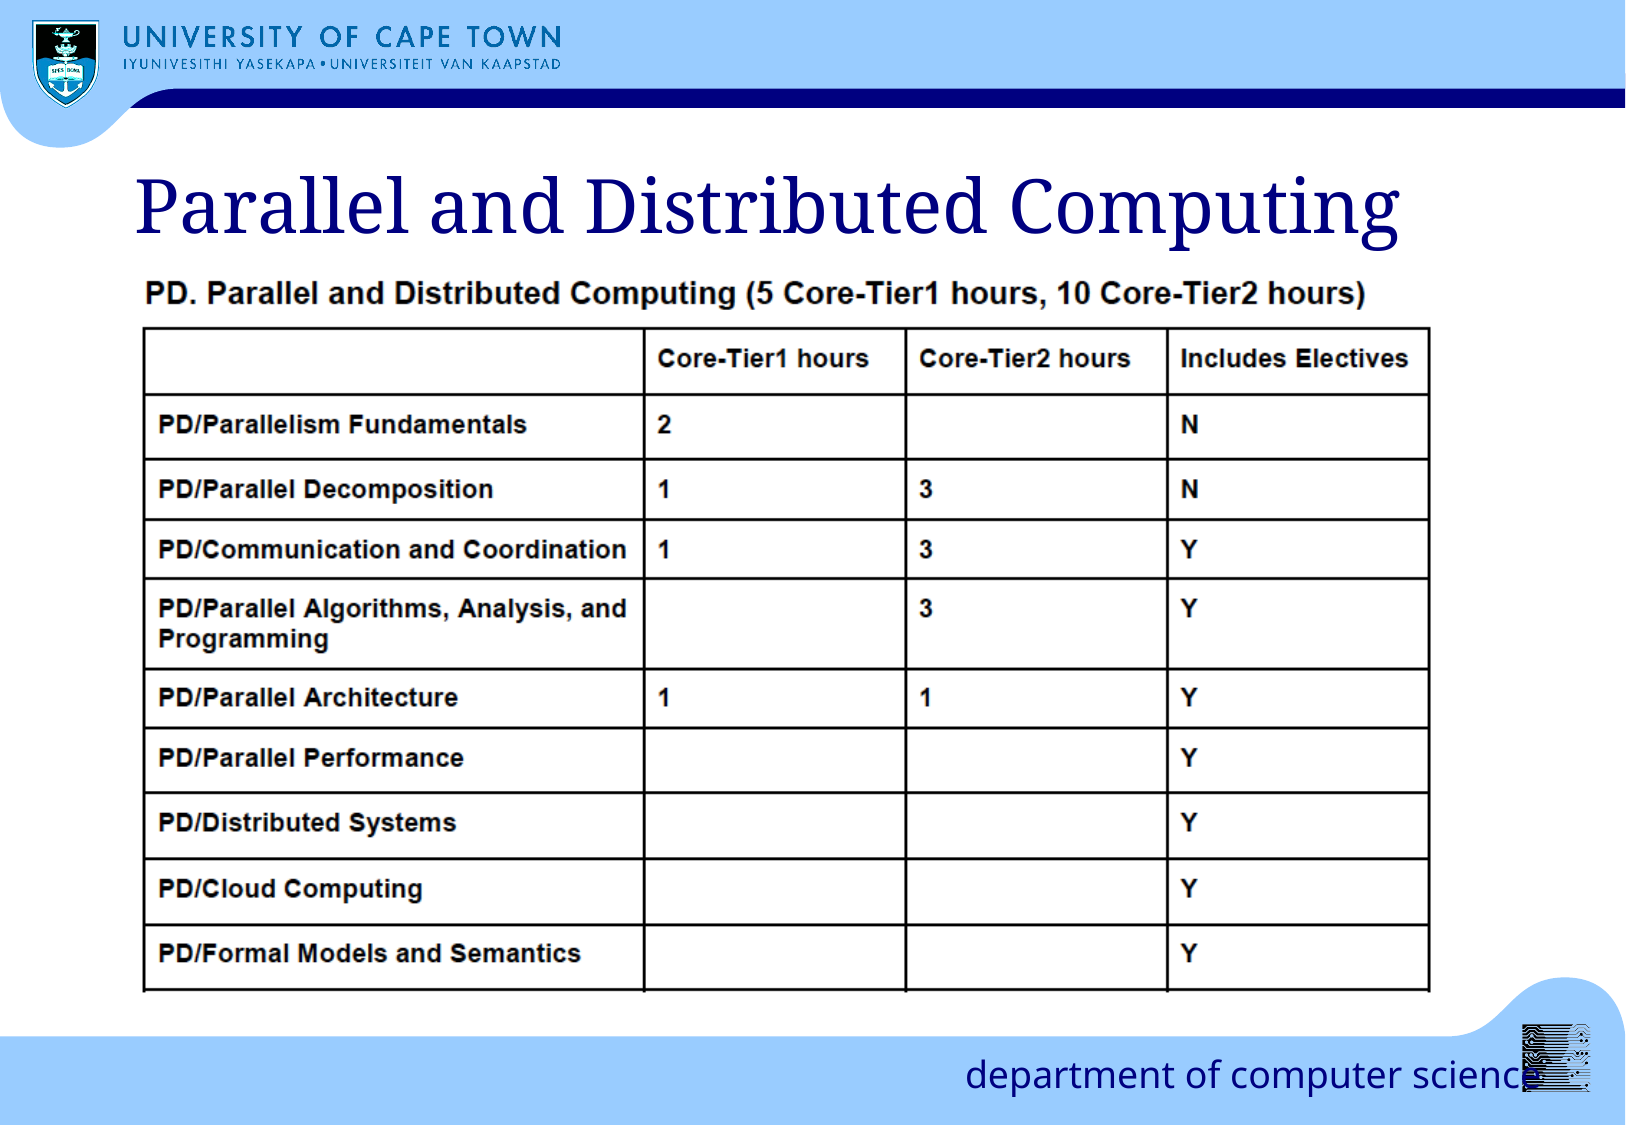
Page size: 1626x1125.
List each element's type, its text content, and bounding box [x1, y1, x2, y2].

title Parallel and Distributed Computing [134, 140, 1571, 268]
picture [1526, 1070, 1536, 1076]
picture [32, 20, 100, 109]
picture [120, 23, 563, 71]
picture [1522, 1024, 1591, 1092]
picture [127, 264, 1448, 1007]
